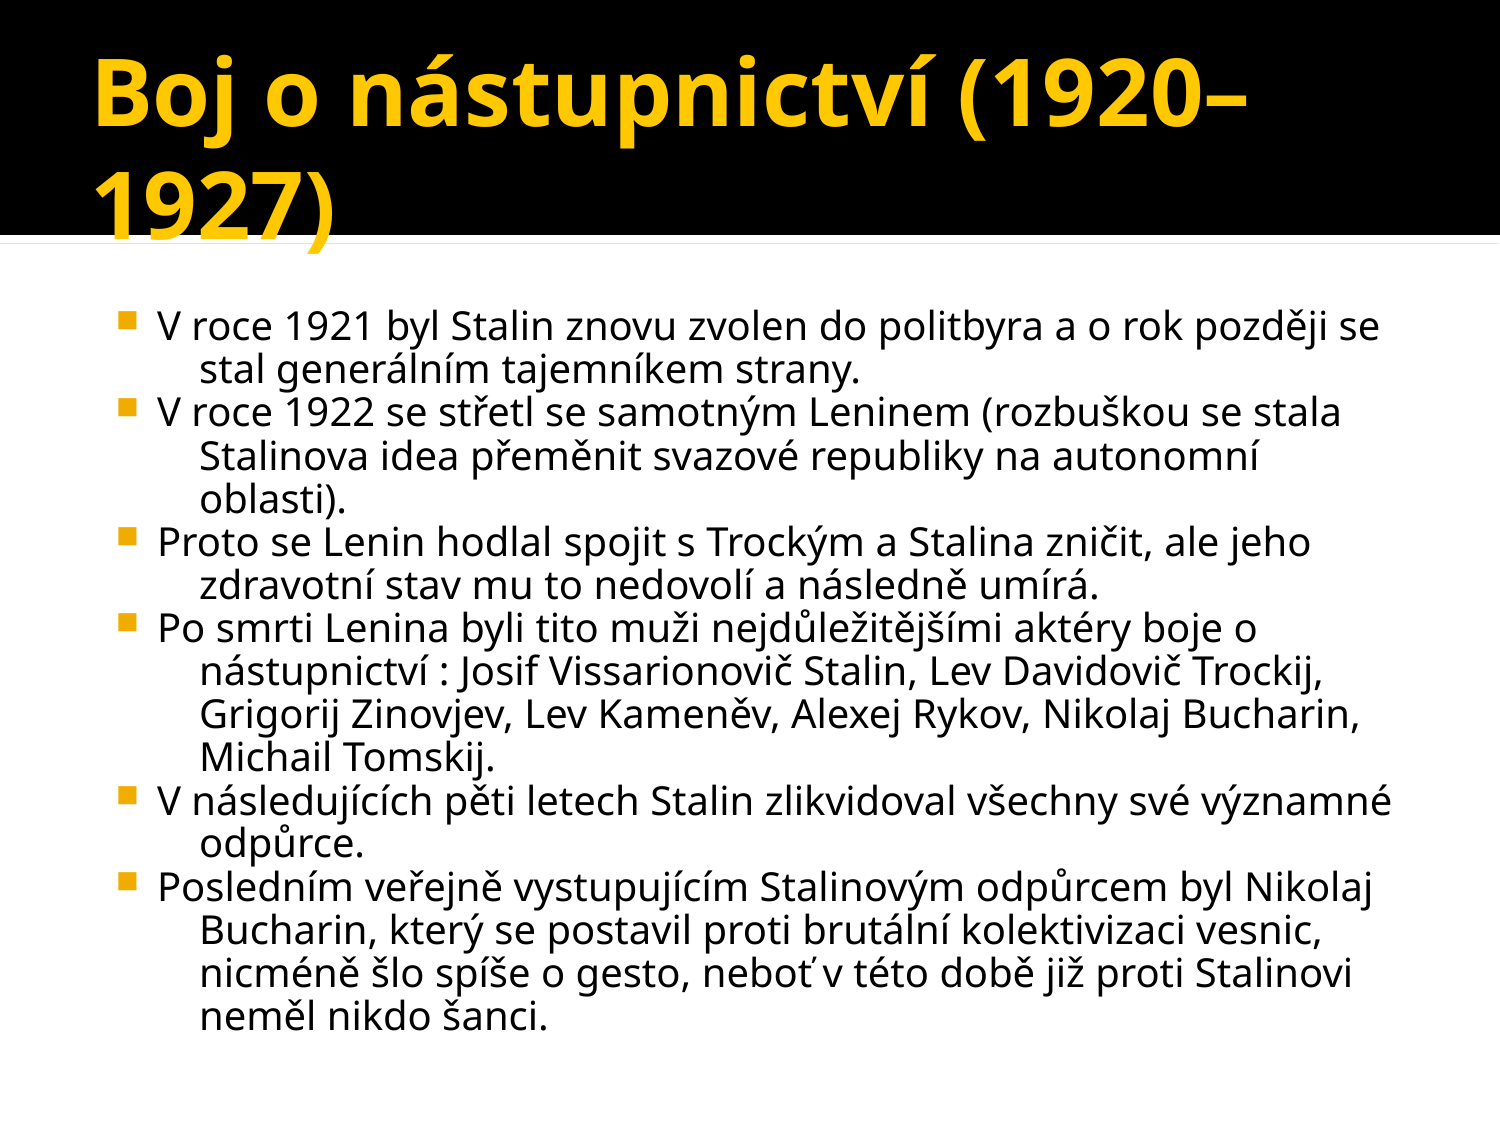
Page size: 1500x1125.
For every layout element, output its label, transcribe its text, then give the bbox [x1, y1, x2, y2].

title Boj o nástupnictví (1920–1927) [75, 25, 1426, 232]
list V roce 1921 byl Stalin znovu zvolen do politbyra a o rok později se stal generálním tajemníkem strany. V roce 1922 se střetl se samotným Leninem (rozbuškou se stala Stalinova idea přeměnit svazové republiky na autonomní oblasti). Proto se Lenin hodlal spojit s Trockým a Stalina zničit, ale jeho zdravotní stav mu to nedovolí a následně umírá. Po smrti Lenina byli tito muži nejdůležitějšími aktéry boje o nástupnictví : Josif Vissarionovič Stalin, Lev Davidovič Trockij, Grigorij Zinovjev, Lev Kameněv, Alexej Rykov, Nikolaj Bucharin, Michail Tomskij. V následujících pěti letech Stalin zlikvidoval všechny své významné odpůrce. Posledním veřejně vystupujícím Stalinovým odpůrcem byl Nikolaj Bucharin, který se postavil proti brutální kolektivizaci vesnic, nicméně šlo spíše o gesto, neboť v této době již proti Stalinovi neměl nikdo šanci. [75, 291, 1426, 1051]
